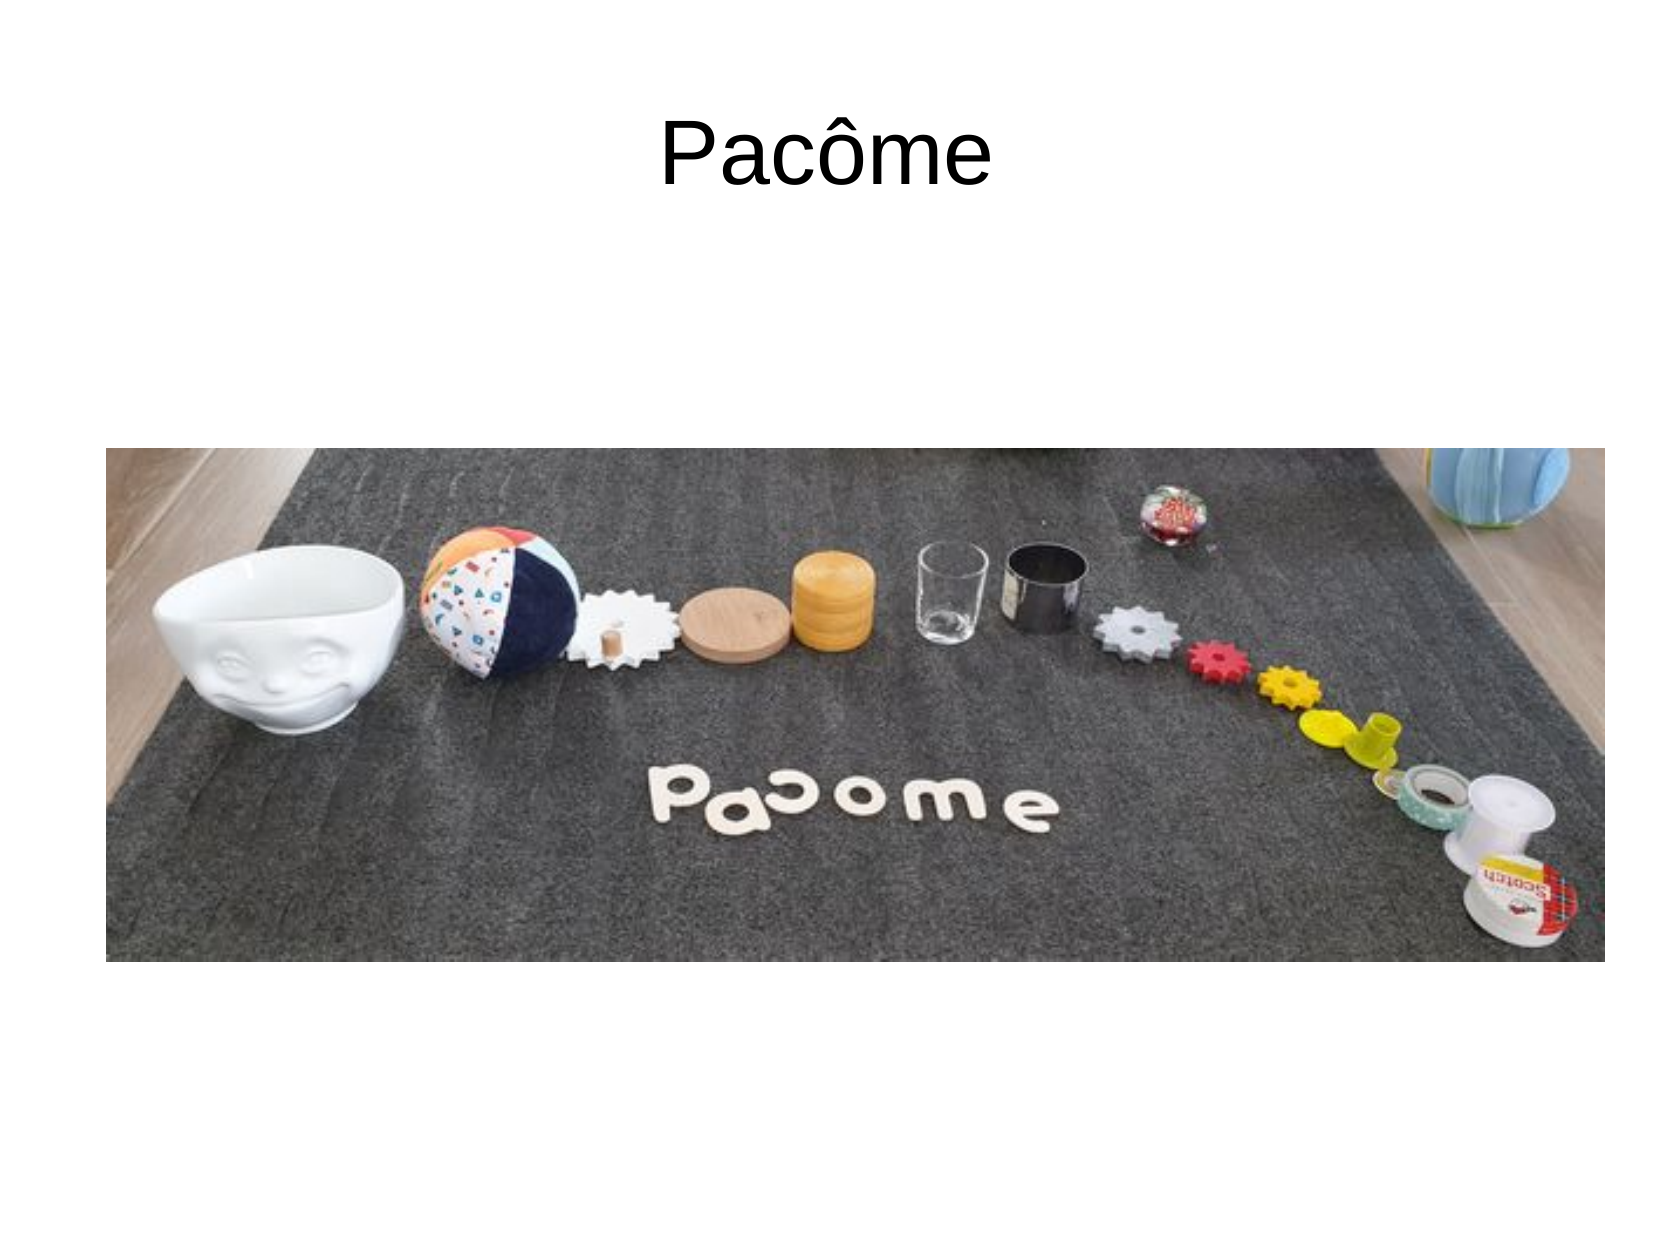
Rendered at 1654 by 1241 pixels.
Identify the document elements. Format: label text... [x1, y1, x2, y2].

picture [106, 448, 1605, 962]
title Pacôme [82, 49, 1571, 257]
